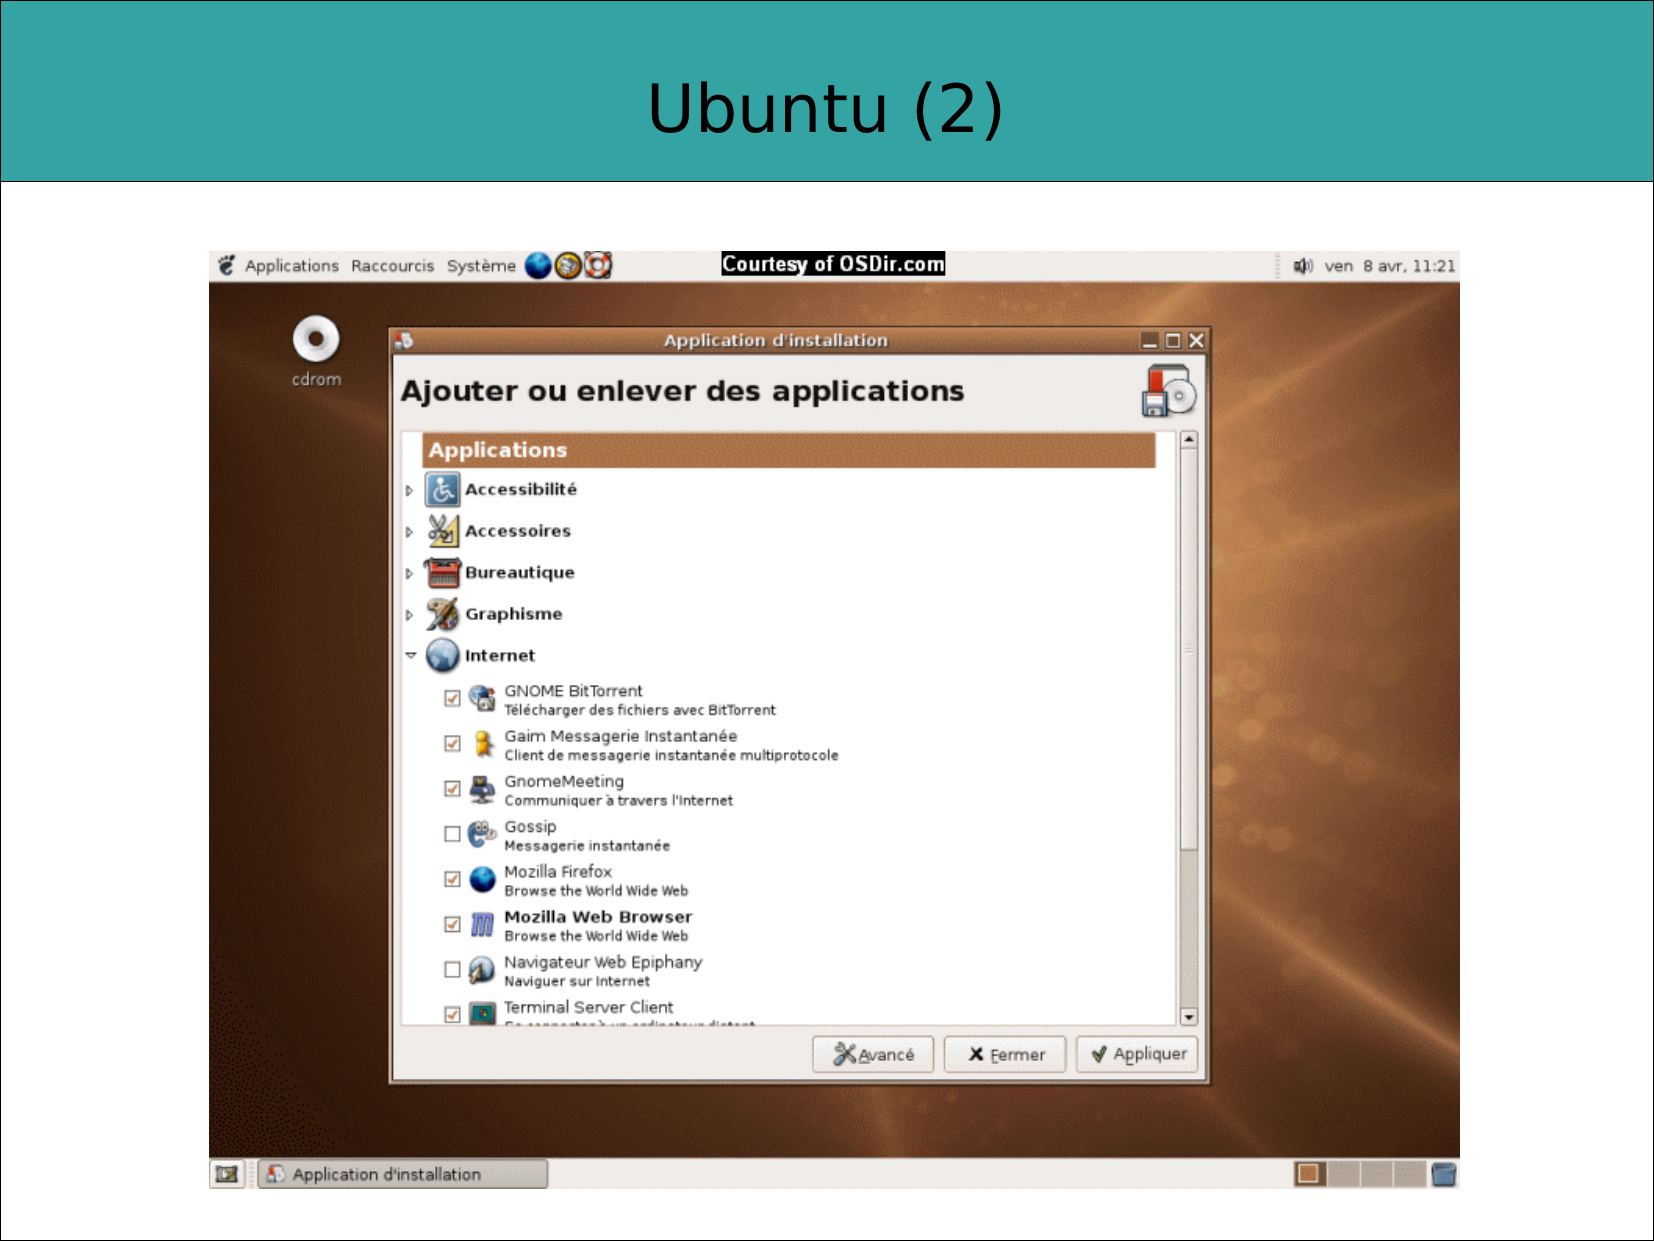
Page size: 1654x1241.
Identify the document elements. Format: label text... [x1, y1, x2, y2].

picture [209, 251, 1460, 1189]
title Ubuntu (2) [82, 49, 1571, 170]
